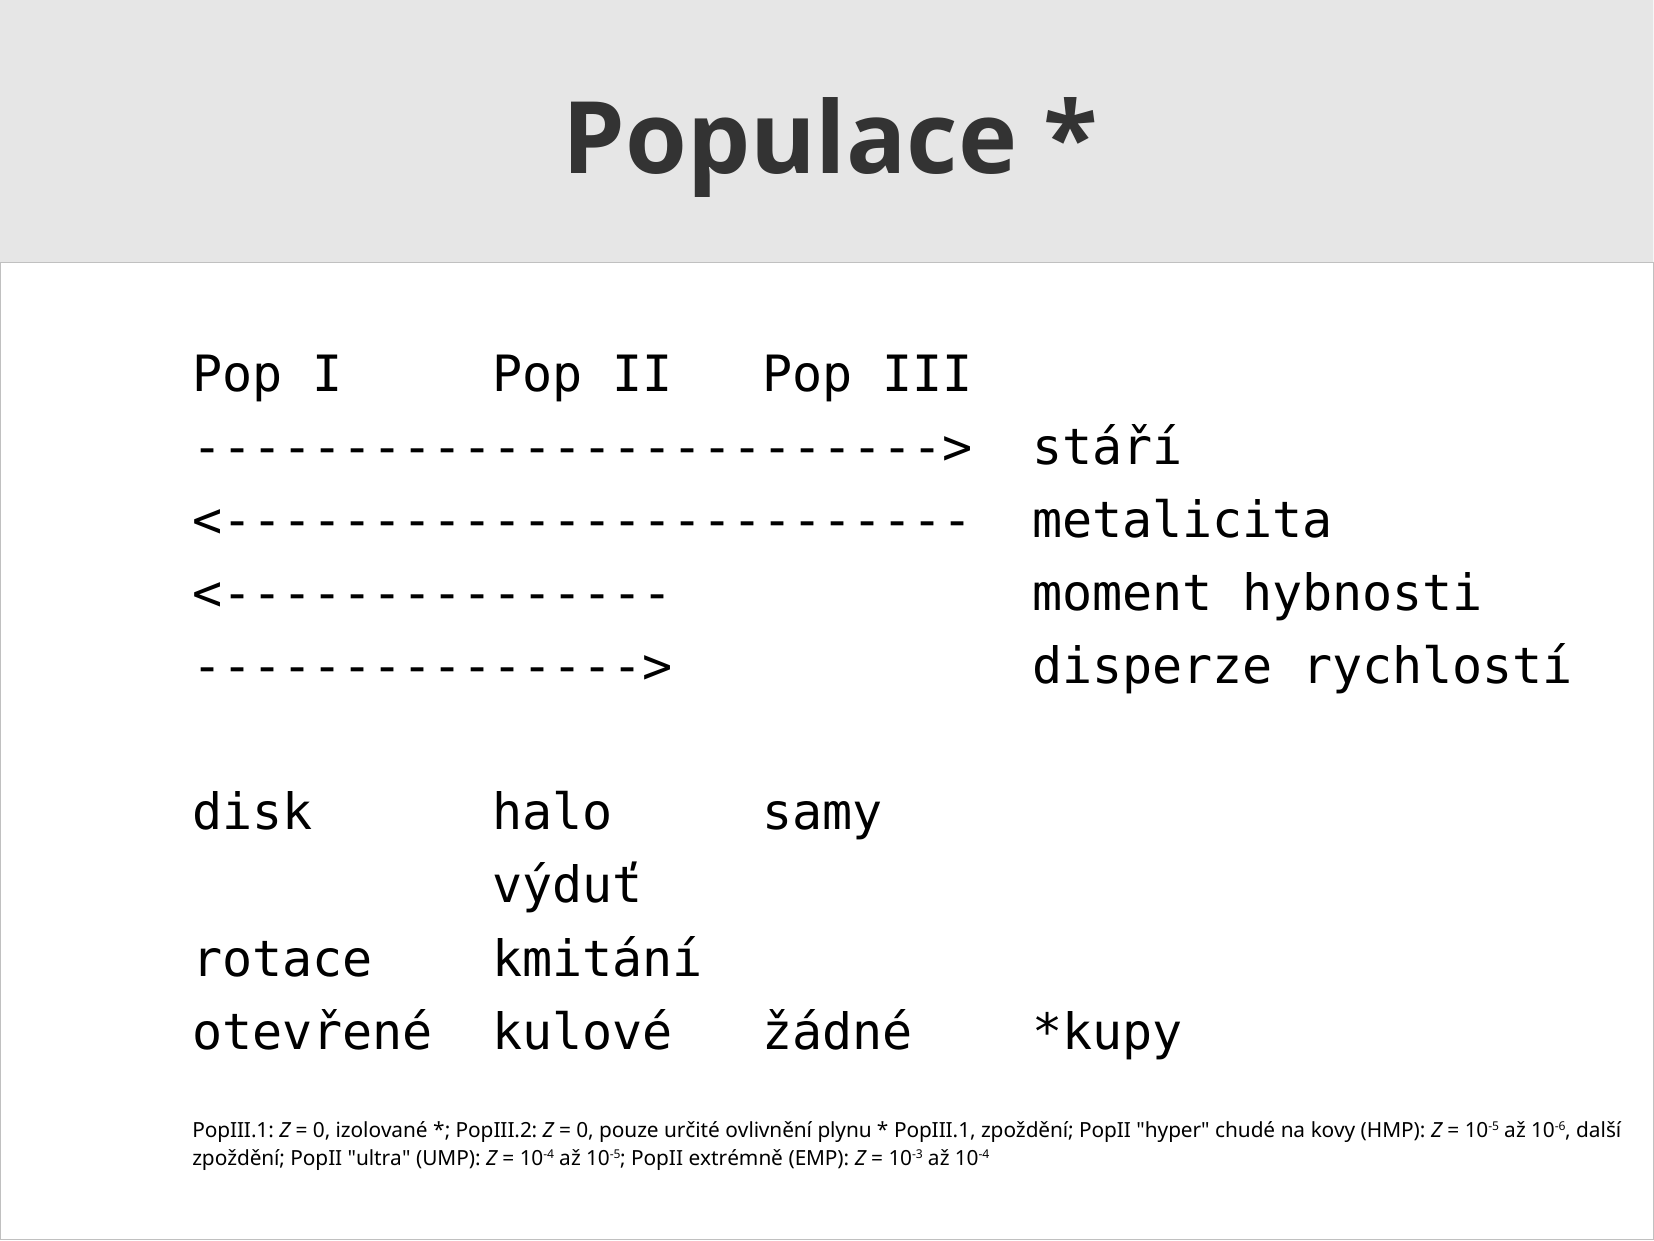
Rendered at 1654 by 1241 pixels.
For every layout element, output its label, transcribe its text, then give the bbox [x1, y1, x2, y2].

list Pop I Pop II Pop III -------------------------> stáří <------------------------- metalicita <--------------- moment hybnosti ---------------> disperze rychlostí disk halo samy výduť rotace kmitání otevřené kulové žádné *kupy PopIII.1: Z = 0, izolované *; PopIII.2: Z = 0, pouze určité ovlivnění plynu * PopIII.1, zpoždění; PopII "hyper" chudé na kovy (HMP): Z = 10-5 až 10-6, další zpoždění; PopII "ultra" (UMP): Z = 10-4 až 10-5; PopII extrémně (EMP): Z = 10-3 až 10-4 [121, 344, 1654, 1172]
title Populace * [124, 31, 1537, 239]
